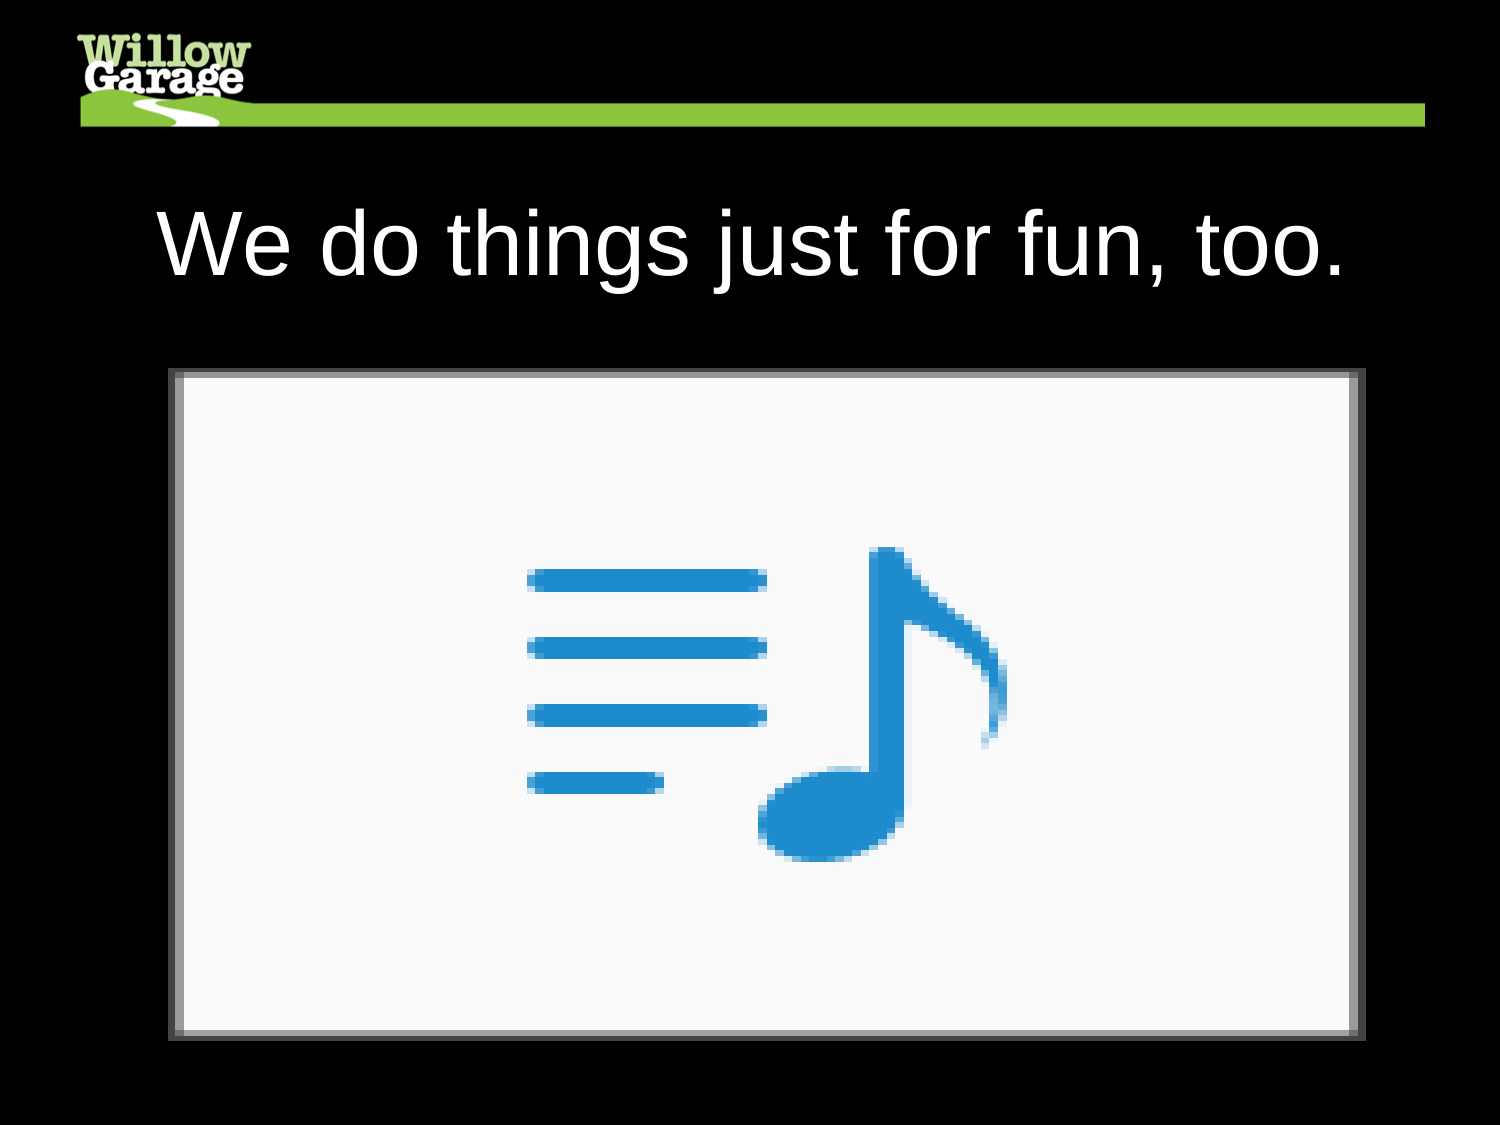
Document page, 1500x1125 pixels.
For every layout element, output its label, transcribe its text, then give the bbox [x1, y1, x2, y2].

picture [50, 0, 1425, 153]
title We do things just for fun, too. [75, 144, 1426, 343]
text_box [167, 366, 1368, 1042]
